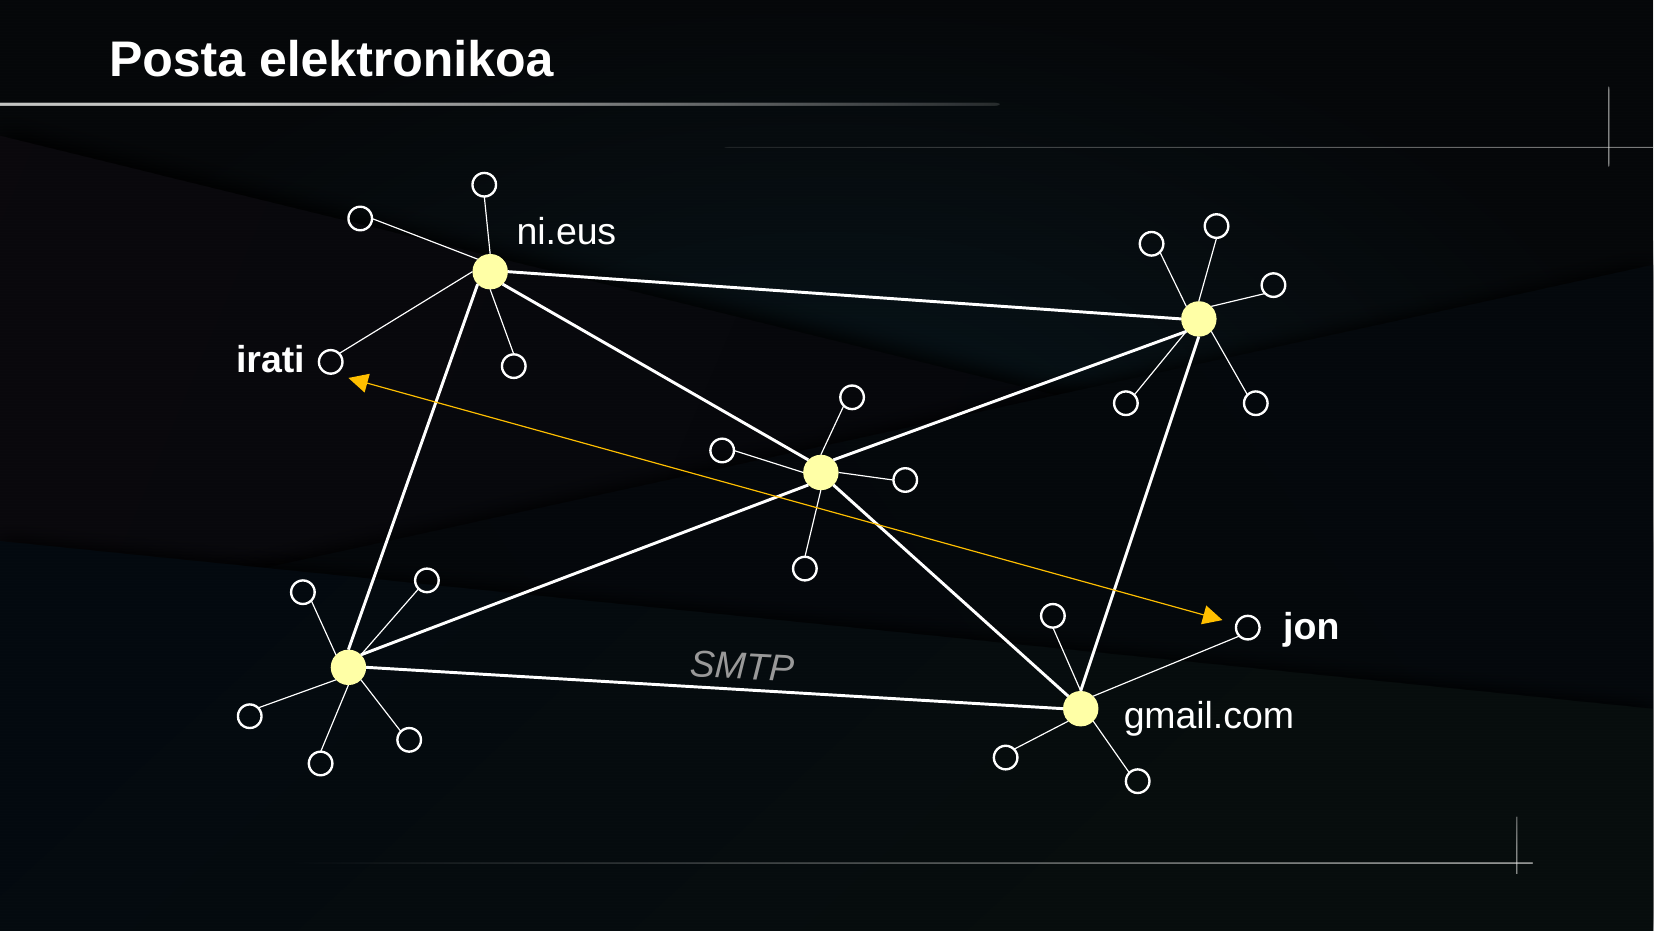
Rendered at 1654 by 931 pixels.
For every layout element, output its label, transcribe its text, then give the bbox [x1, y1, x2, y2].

text_box [1063, 691, 1099, 727]
text_box ni.eus [501, 203, 632, 260]
text_box jon [1268, 598, 1355, 656]
text_box SMTP [673, 634, 811, 699]
text_box Posta elektronikoa [94, 23, 1512, 95]
text_box gmail.com [1108, 687, 1310, 745]
picture [0, 0, 1654, 931]
text_box [1181, 301, 1217, 337]
text_box [803, 454, 839, 491]
text_box [330, 649, 366, 686]
text_box [472, 254, 508, 290]
text_box irati [221, 330, 320, 388]
